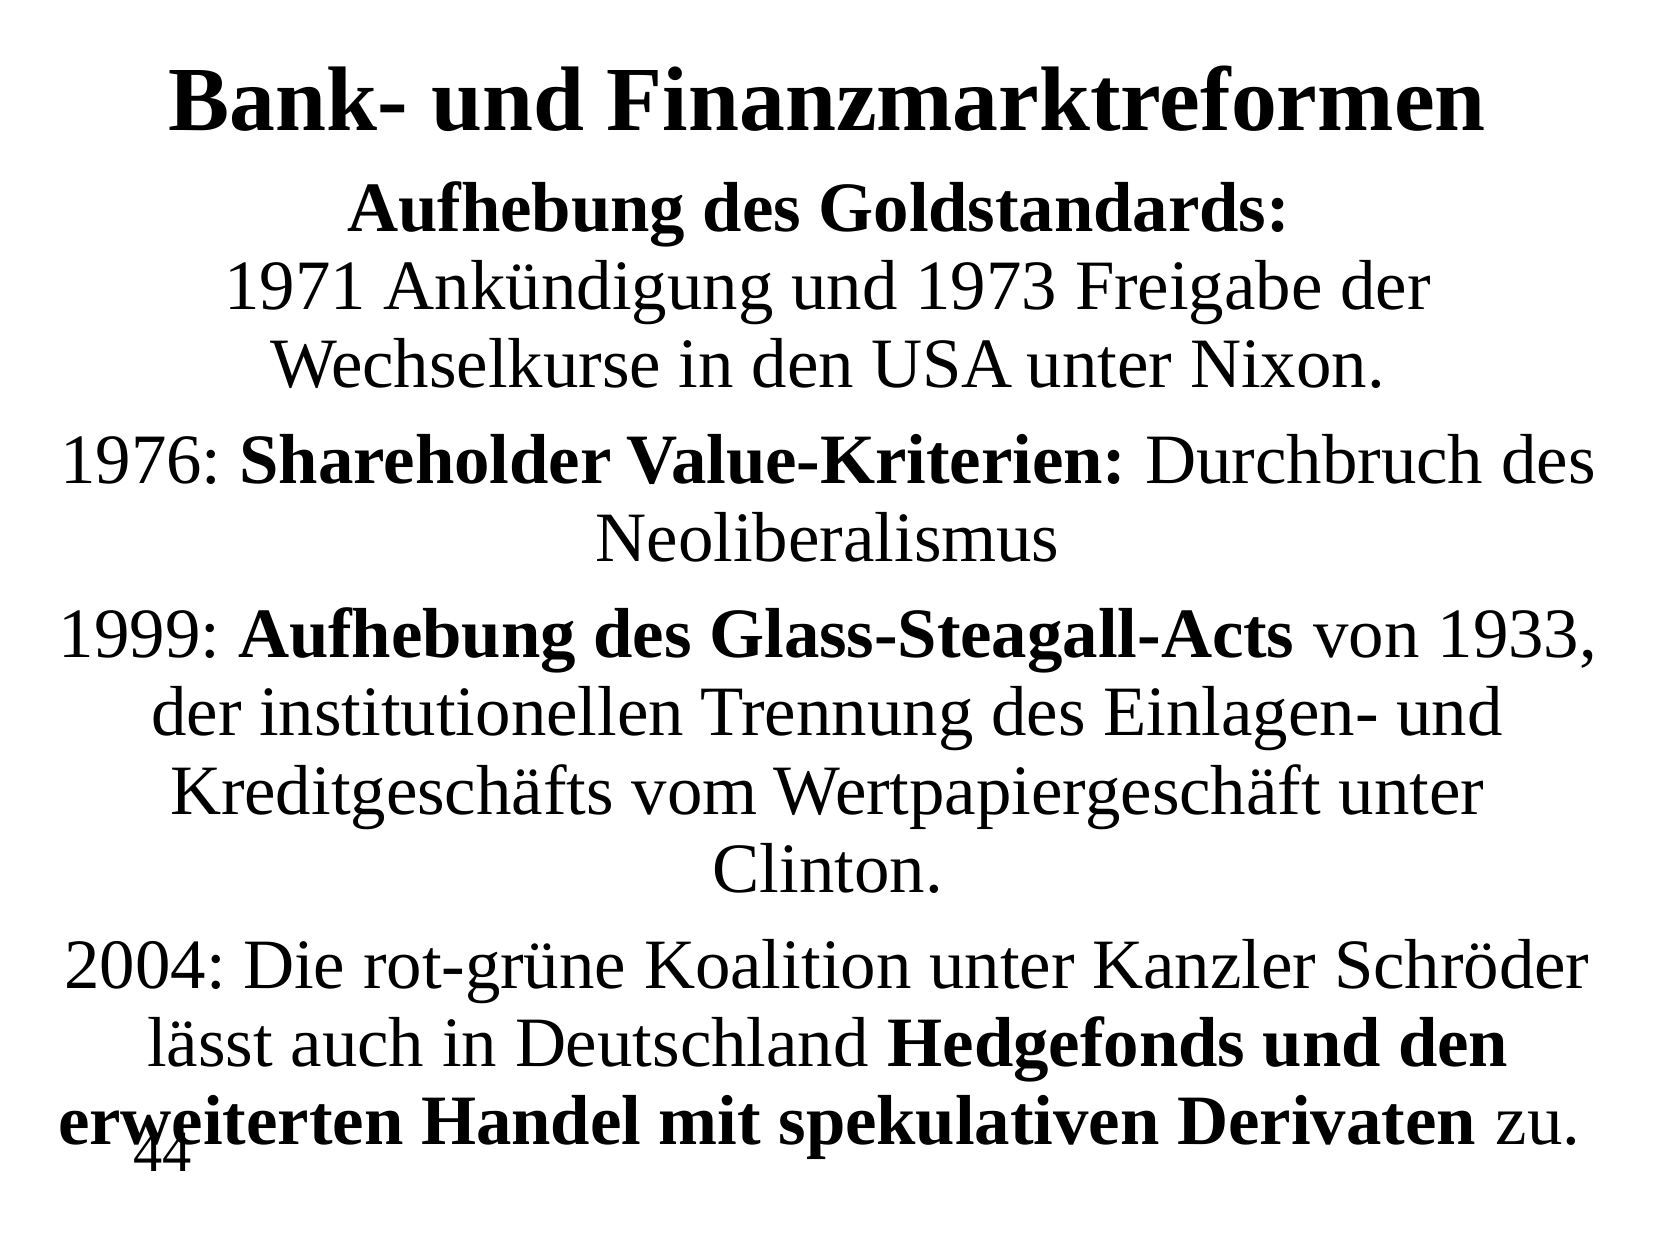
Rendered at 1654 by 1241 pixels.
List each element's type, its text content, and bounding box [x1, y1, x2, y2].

text_box <Foliennummer> [0, 1112, 382, 1192]
text_box Bank- und Finanzmarktreformen Aufhebung des Goldstandards: 1971 Ankündigung und 1973 Freigabe der Wechselkurse in den USA unter Nixon. 1976: Shareholder Value-Kriterien: Durchbruch des Neoliberalismus 1999: Aufhebung des Glass-Steagall-Acts von 1933, der institutionellen Trennung des Einlagen- und Kreditgeschäfts vom Wertpapiergeschäft unter Clinton. 2004: Die rot-grüne Koalition unter Kanzler Schröder lässt auch in Deutschland Hedgefonds und den erweiterten Handel mit spekulativen Derivaten zu. [43, 41, 1626, 1182]
